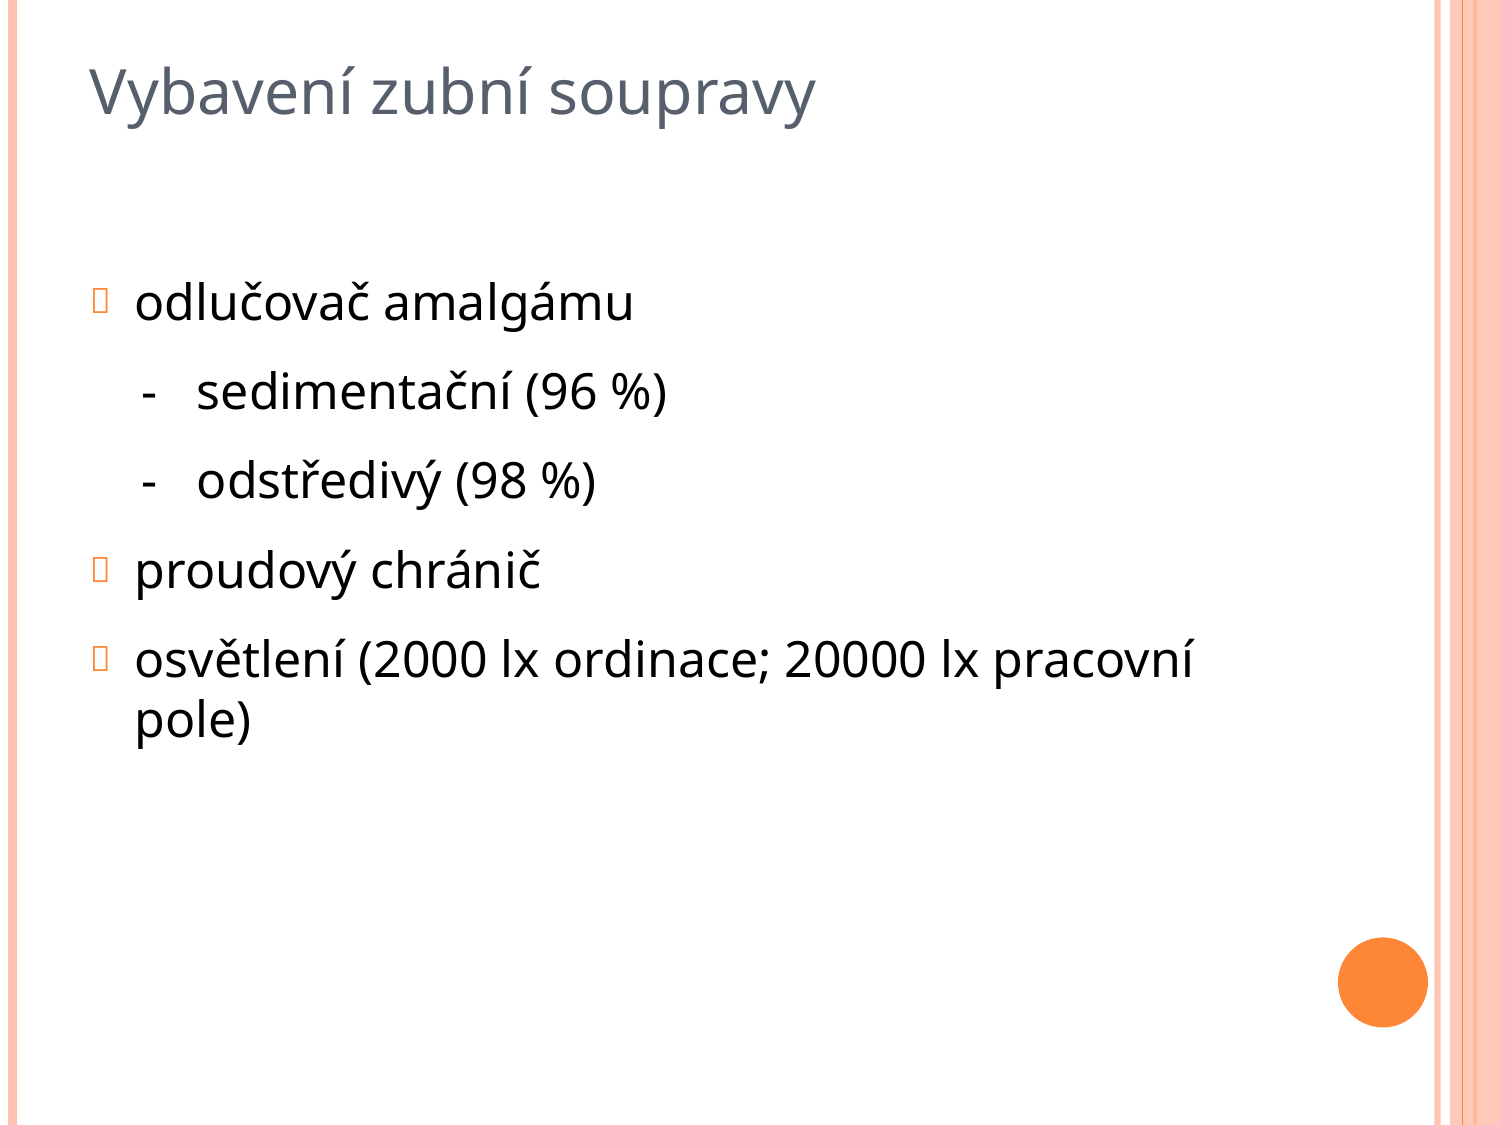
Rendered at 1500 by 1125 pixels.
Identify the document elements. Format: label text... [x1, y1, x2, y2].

title Vybavení zubní soupravy [75, 45, 1300, 233]
list odlučovač amalgámu - sedimentační (96 %) - odstředivý (98 %) proudový chránič osvětlení (2000 lx ordinace; 20000 lx pracovní pole) [75, 262, 1300, 1062]
